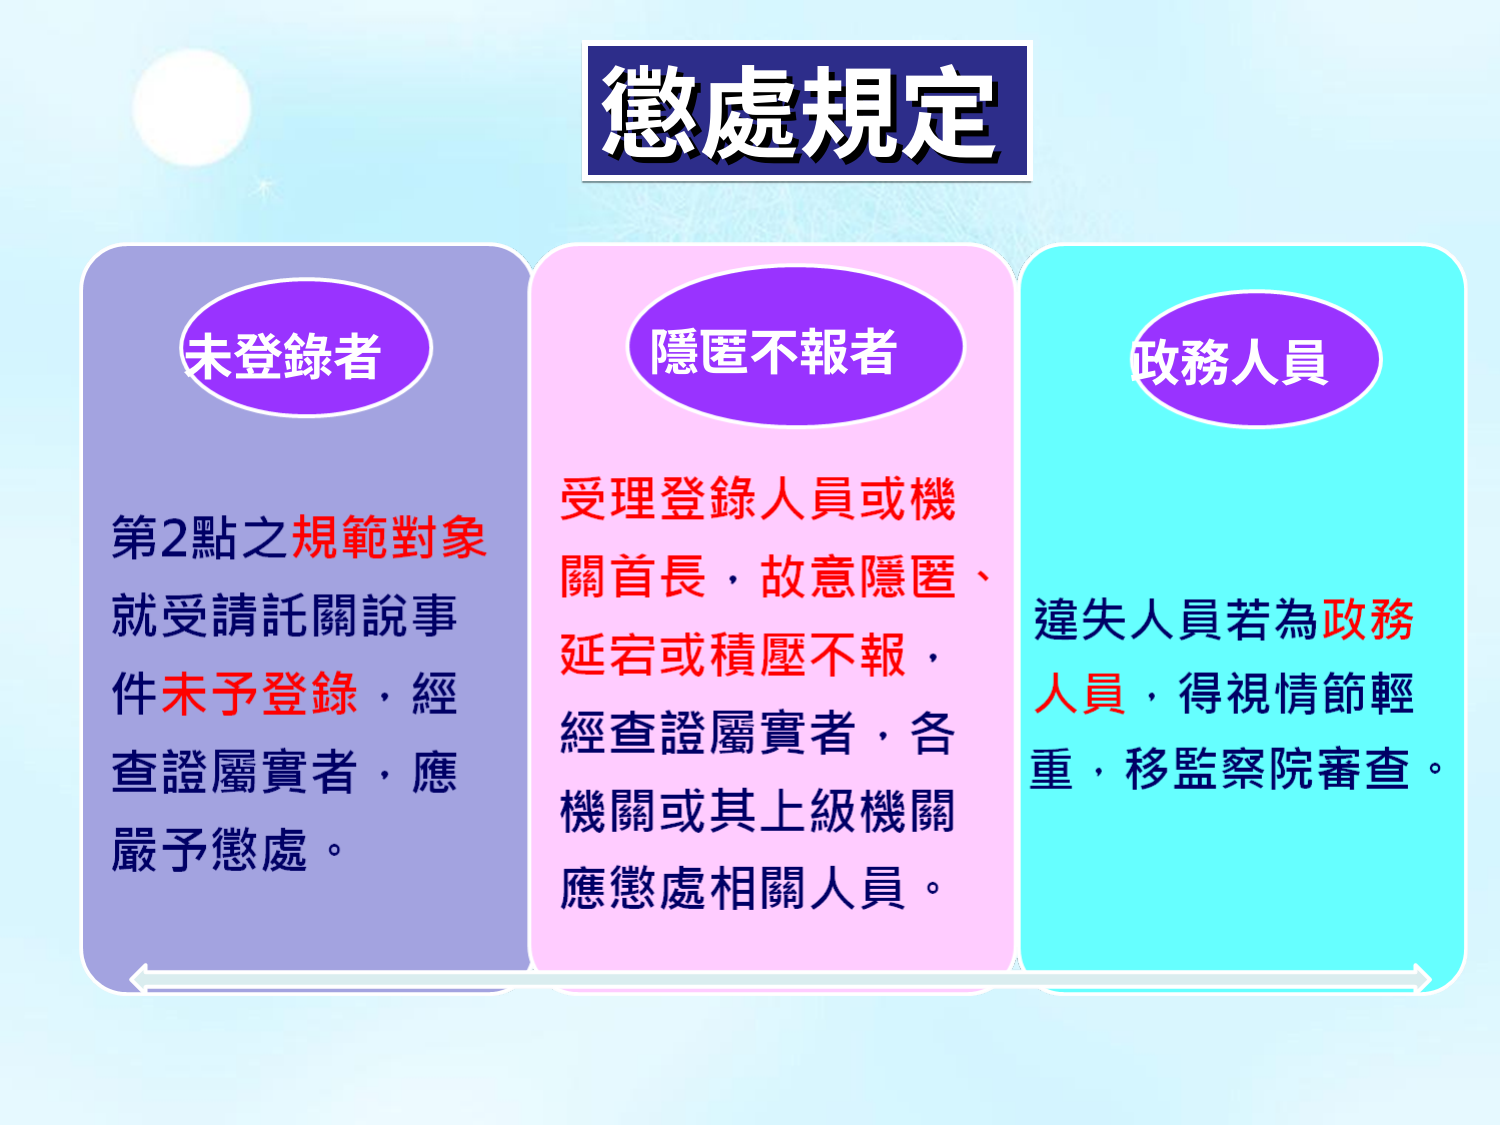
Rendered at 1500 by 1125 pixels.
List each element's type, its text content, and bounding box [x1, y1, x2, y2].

picture [0, 0, 1500, 1125]
text_box 懲處規定 [584, 42, 1030, 179]
text_box 政務人員 [1115, 323, 1346, 400]
text_box 隱匿不報者 [634, 312, 950, 388]
text_box 未登錄者 [168, 317, 417, 394]
